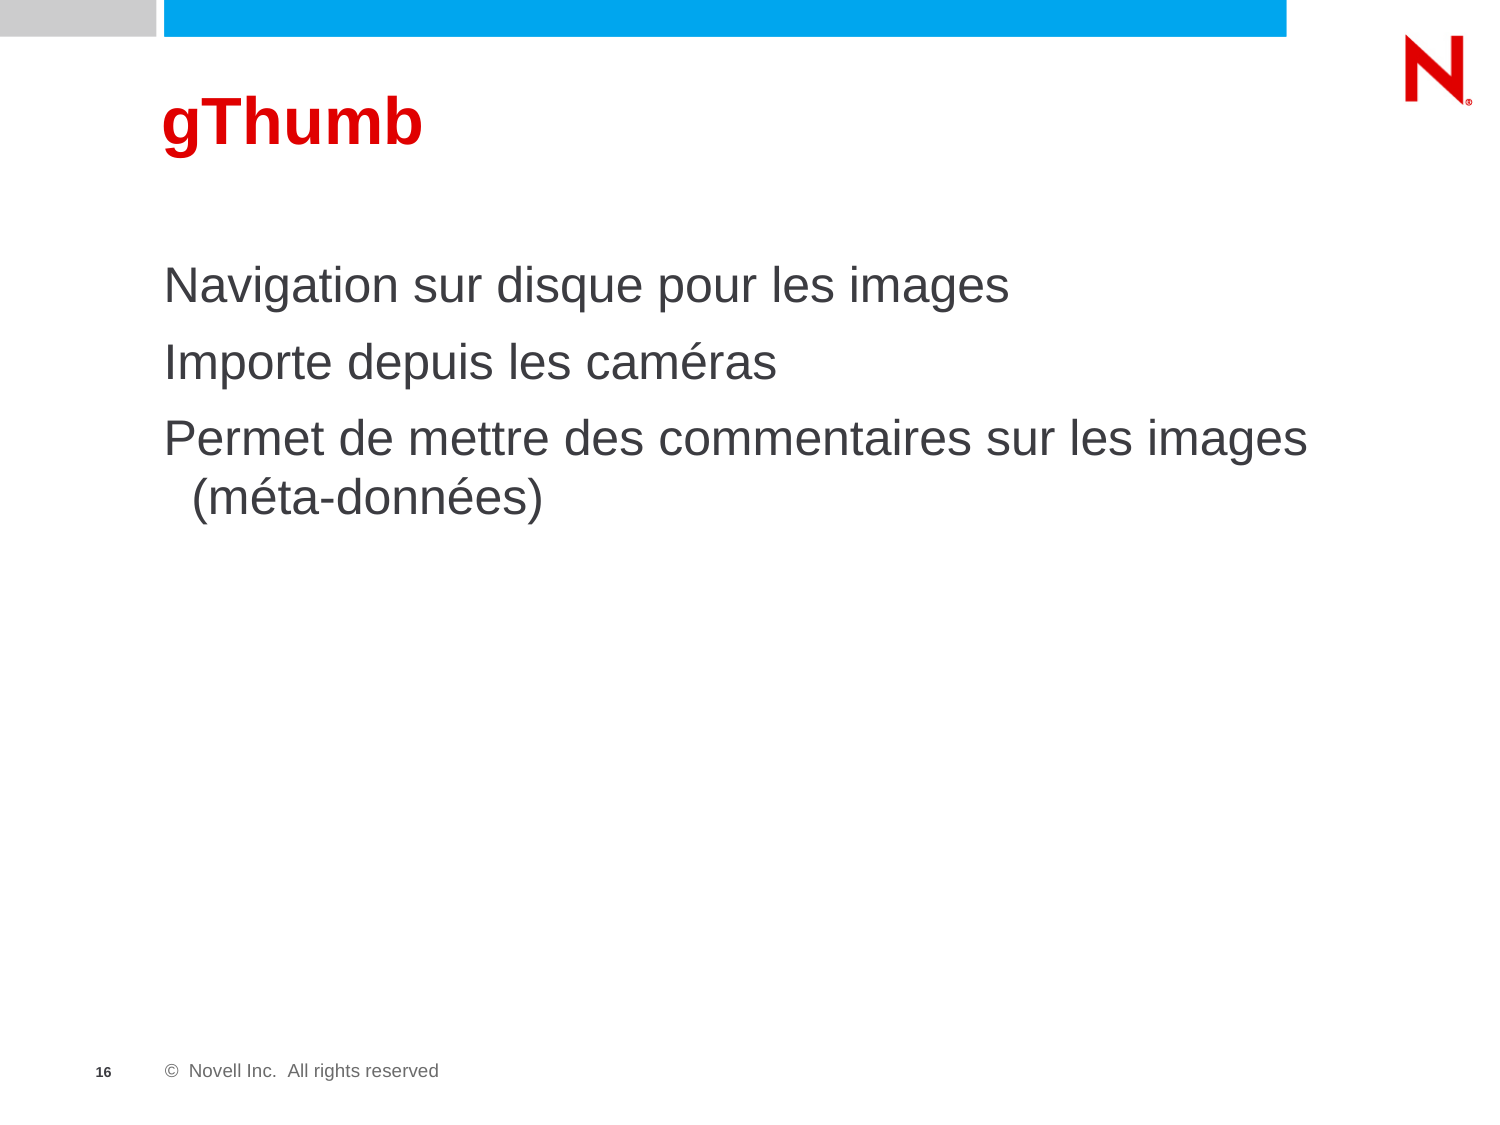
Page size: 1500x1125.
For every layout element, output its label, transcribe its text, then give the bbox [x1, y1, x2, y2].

title gThumb [161, 41, 1383, 205]
picture [1403, 32, 1473, 107]
list Navigation sur disque pour les images Importe depuis les caméras Permet de mettre des commentaires sur les images (méta-données) [163, 254, 1404, 986]
